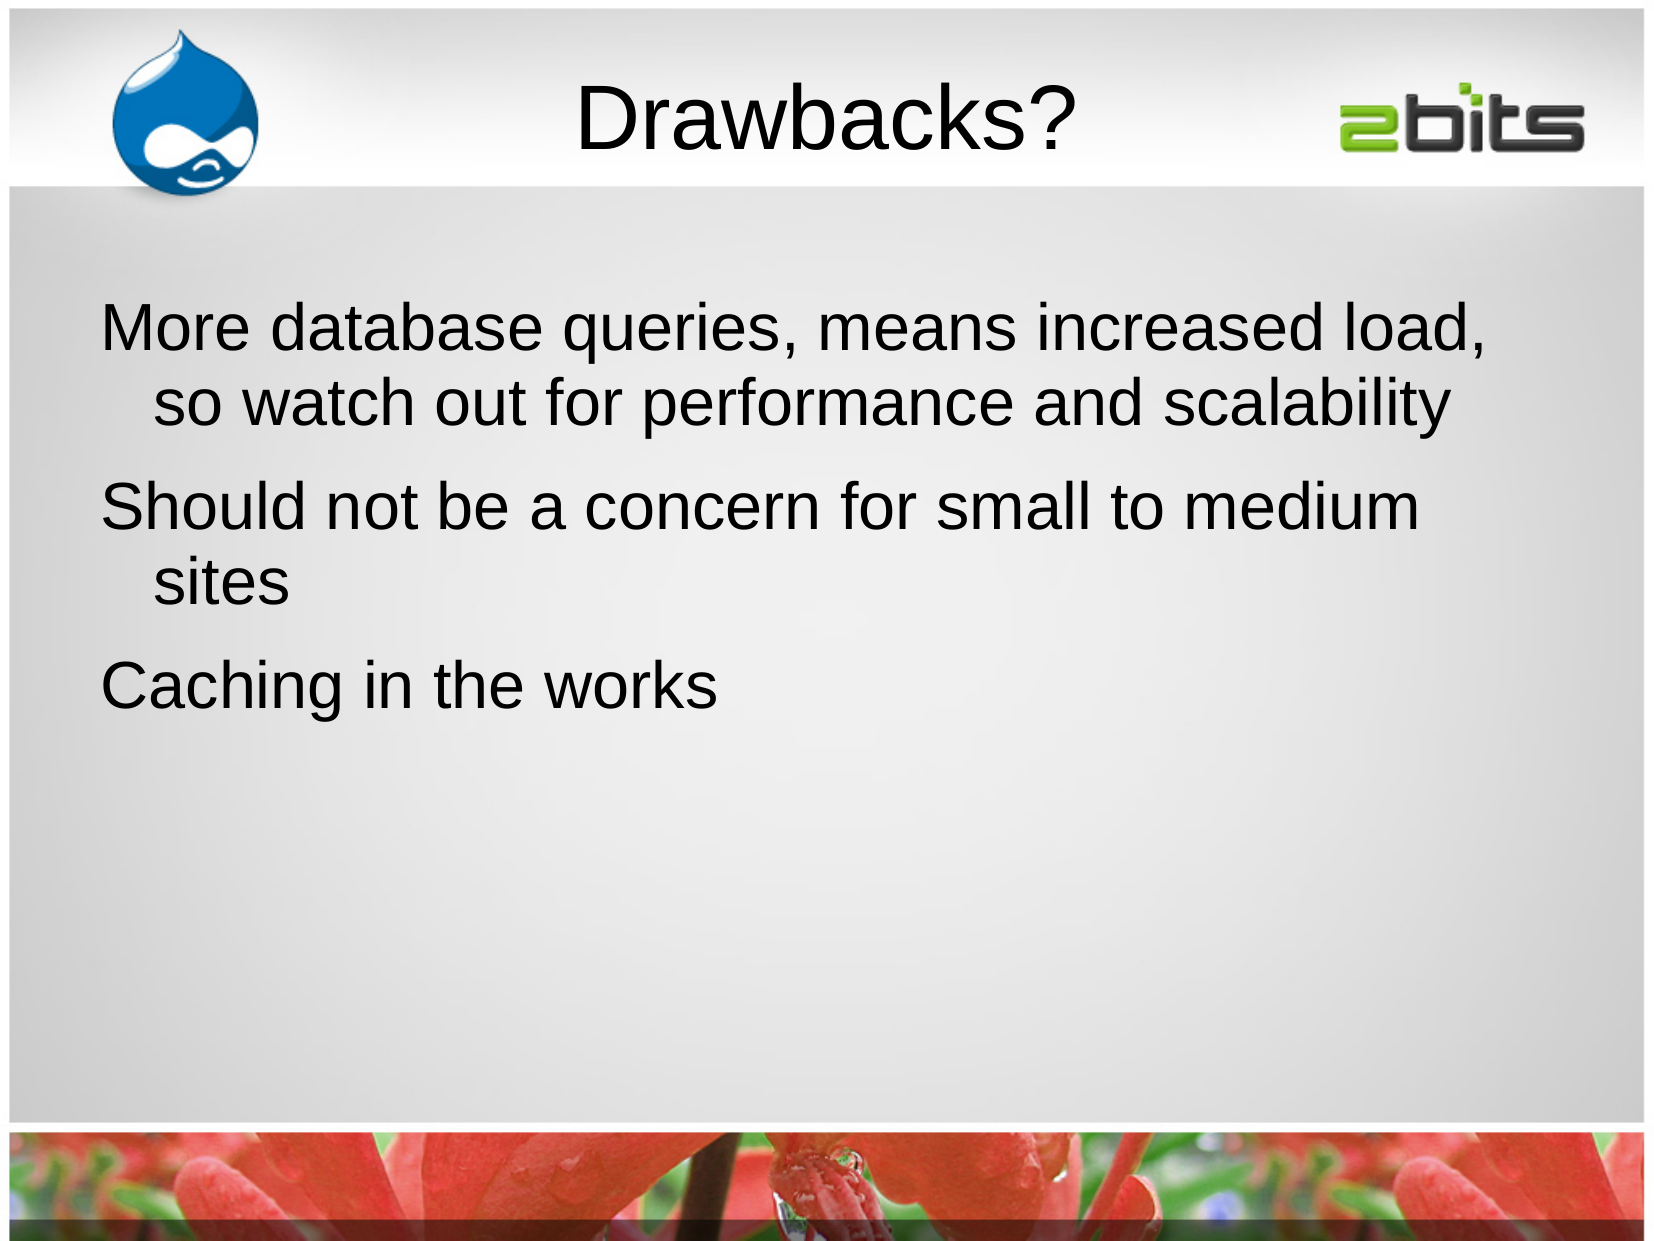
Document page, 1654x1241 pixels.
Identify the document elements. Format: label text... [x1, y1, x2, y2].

title Drawbacks? [82, 21, 1571, 214]
list More database queries, means increased load, so watch out for performance and scalability Should not be a concern for small to medium sites Caching in the works [82, 290, 1571, 1094]
picture [0, 0, 1654, 1241]
